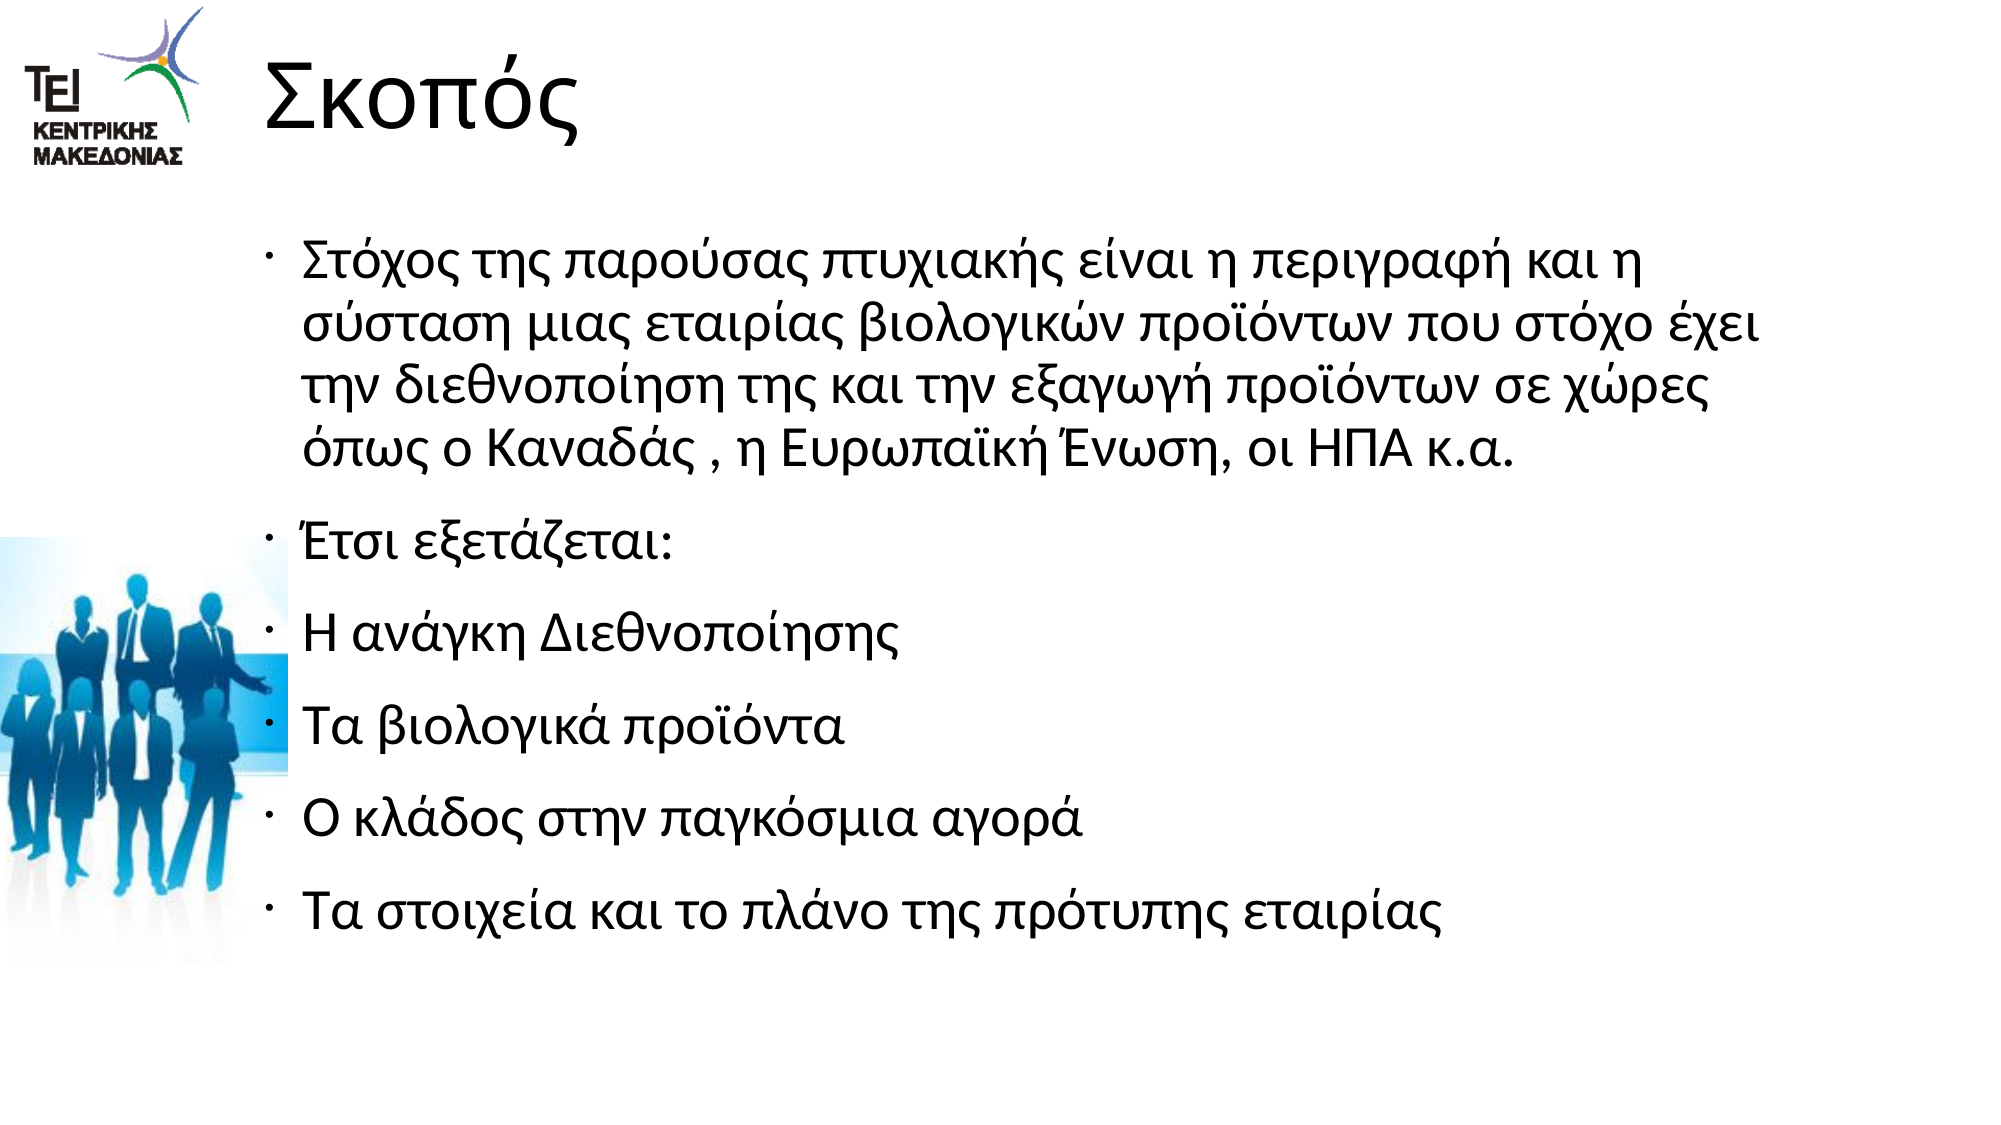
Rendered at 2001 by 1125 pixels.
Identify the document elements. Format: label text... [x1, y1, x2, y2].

list Στόχος της παρούσας πτυχιακής είναι η περιγραφή και η σύσταση μιας εταιρίας βιολογικών προϊόντων που στόχο έχει την διεθνοποίηση της και την εξαγωγή προϊόντων σε χώρες όπως ο Καναδάς , η Ευρωπαϊκή Ένωση, οι ΗΠΑ κ.α. Έτσι εξετάζεται: Η ανάγκη Διεθνοποίησης Τα βιολογικά προϊόντα Ο κλάδος στην παγκόσμια αγορά Τα στοιχεία και το πλάνο της πρότυπης εταιρίας [249, 220, 1863, 994]
title Σκοπός [249, 41, 1863, 192]
picture [0, 537, 249, 963]
picture [0, 0, 135, 169]
